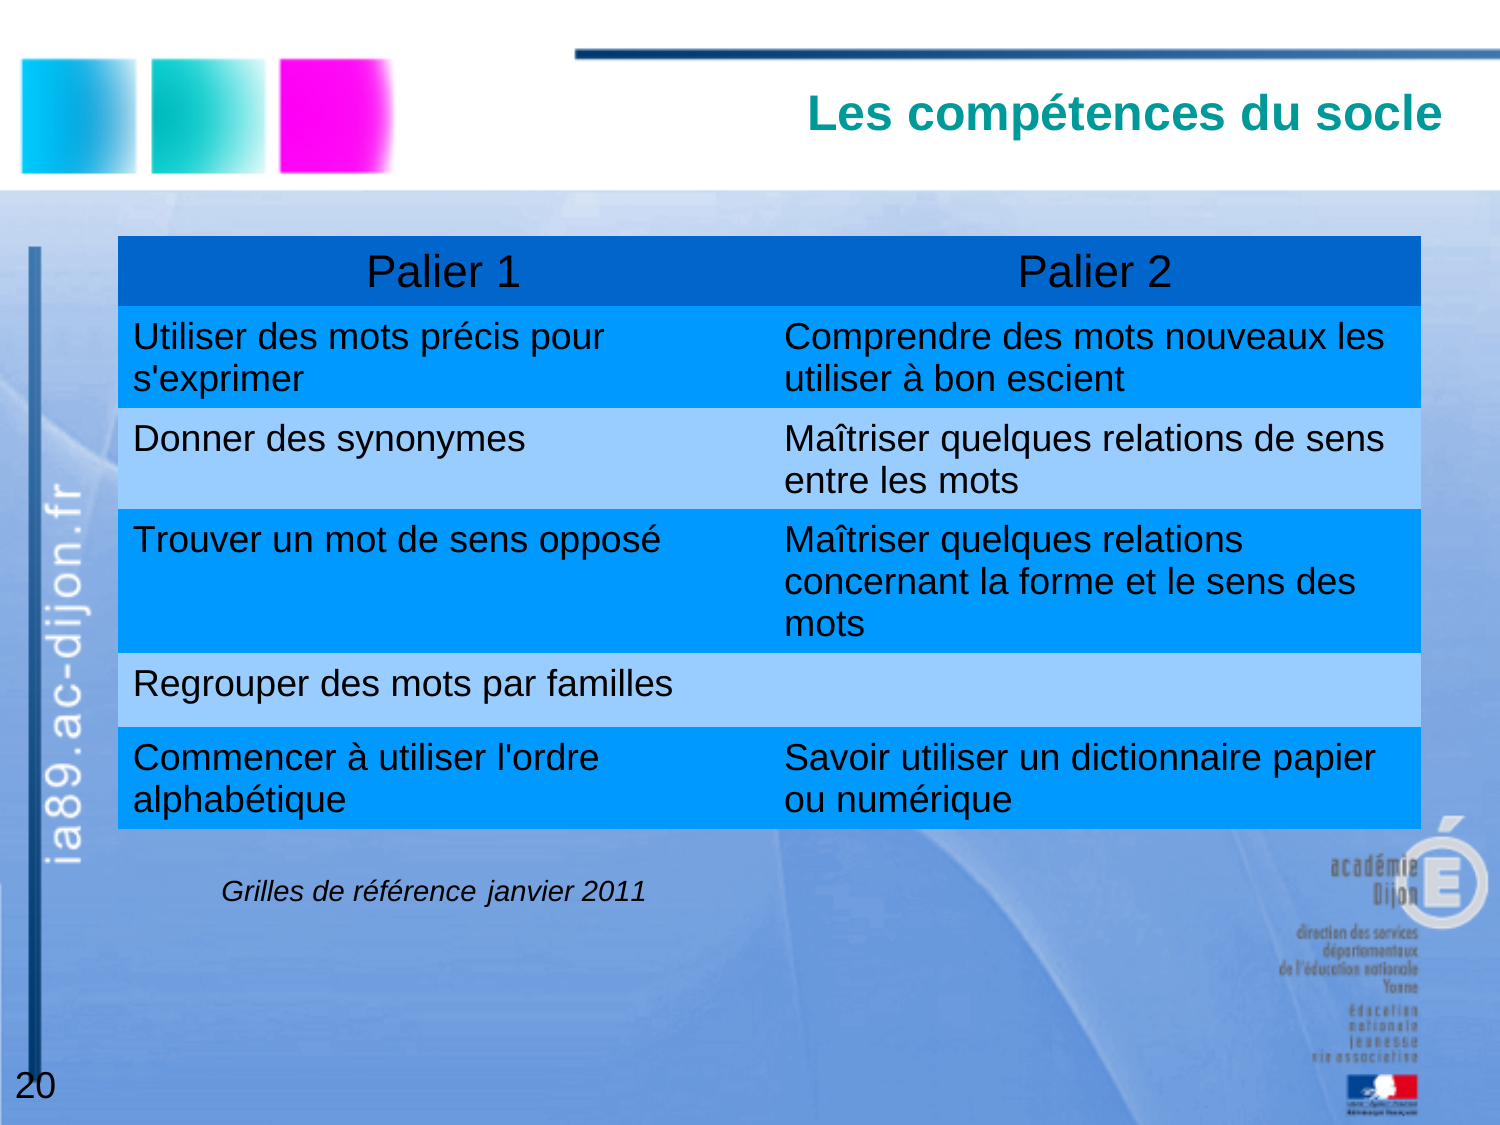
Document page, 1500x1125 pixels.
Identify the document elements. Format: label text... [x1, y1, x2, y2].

table_cell Maîtriser quelques relations de sens entre les mots [769, 408, 1421, 509]
text_box Grilles de référence janvier 2011 [206, 856, 1211, 917]
table_cell Utiliser des mots précis pour s'exprimer [118, 306, 769, 408]
table_cell Donner des synonymes [118, 408, 769, 509]
table_cell Trouver un mot de sens opposé [118, 509, 769, 653]
table_cell Maîtriser quelques relations concernant la forme et le sens des mots [769, 509, 1421, 653]
table_cell Savoir utiliser un dictionnaire papier ou numérique [769, 727, 1421, 829]
table_header Palier 2 [769, 236, 1421, 306]
table_cell [769, 653, 1421, 727]
table_cell Commencer à utiliser l'ordre alphabétique [118, 727, 769, 829]
text_box <numéro> [0, 1054, 657, 1125]
picture [0, 0, 1500, 1125]
title Les compétences du socle [425, 42, 1459, 185]
table_header Palier 1 [118, 236, 769, 306]
table_cell Comprendre des mots nouveaux les utiliser à bon escient [769, 306, 1421, 408]
table_cell Regrouper des mots par familles [118, 653, 769, 727]
